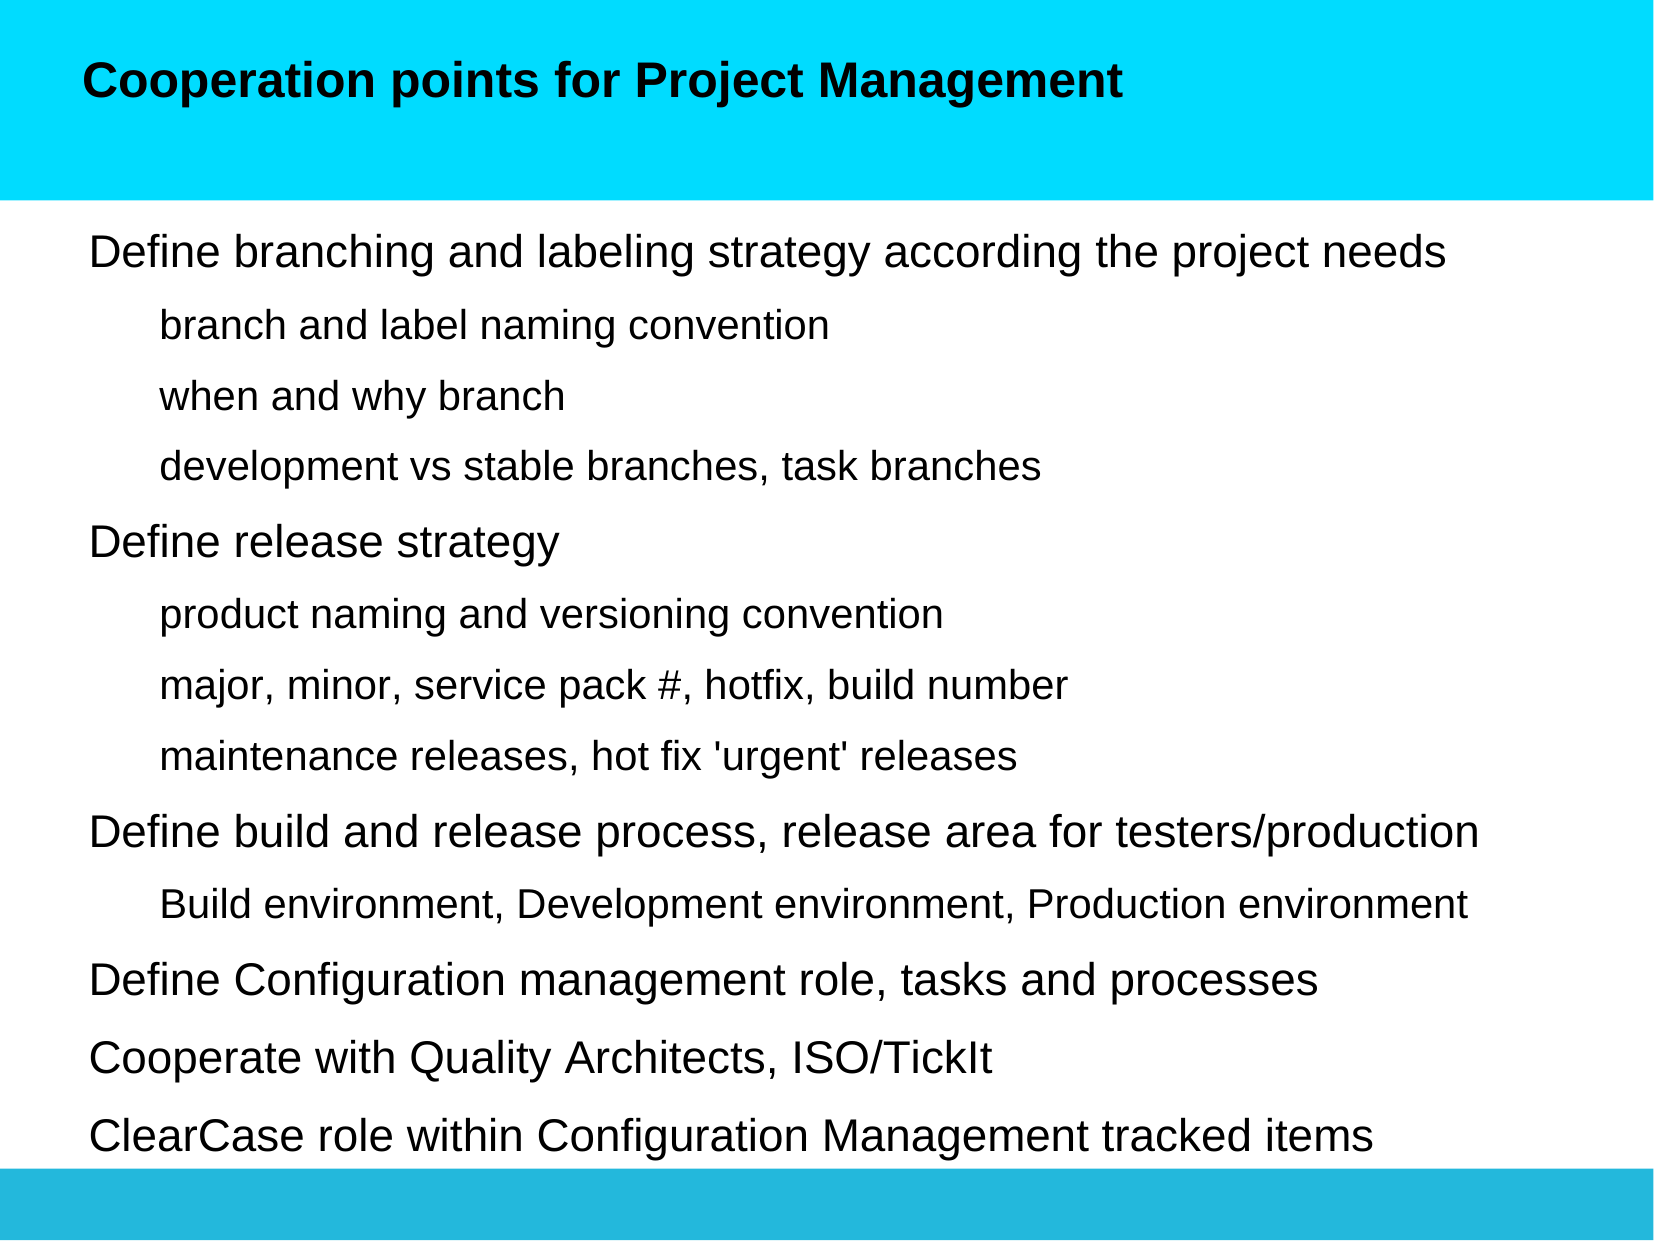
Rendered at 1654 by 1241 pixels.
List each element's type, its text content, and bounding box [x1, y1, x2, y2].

title Cooperation points for Project Management [82, 34, 1130, 122]
list Define branching and labeling strategy according the project needs branch and label naming convention when and why branch development vs stable branches, task branches Define release strategy product naming and versioning convention major, minor, service pack #, hotfix, build number maintenance releases, hot fix 'urgent' releases Define build and release process, release area for testers/production Build environment, Development environment, Production environment Define Configuration management role, tasks and processes Cooperate with Quality Architects, ISO/TickIt ClearCase role within Configuration Management tracked items [88, 228, 1586, 1164]
picture [0, 201, 1654, 1168]
